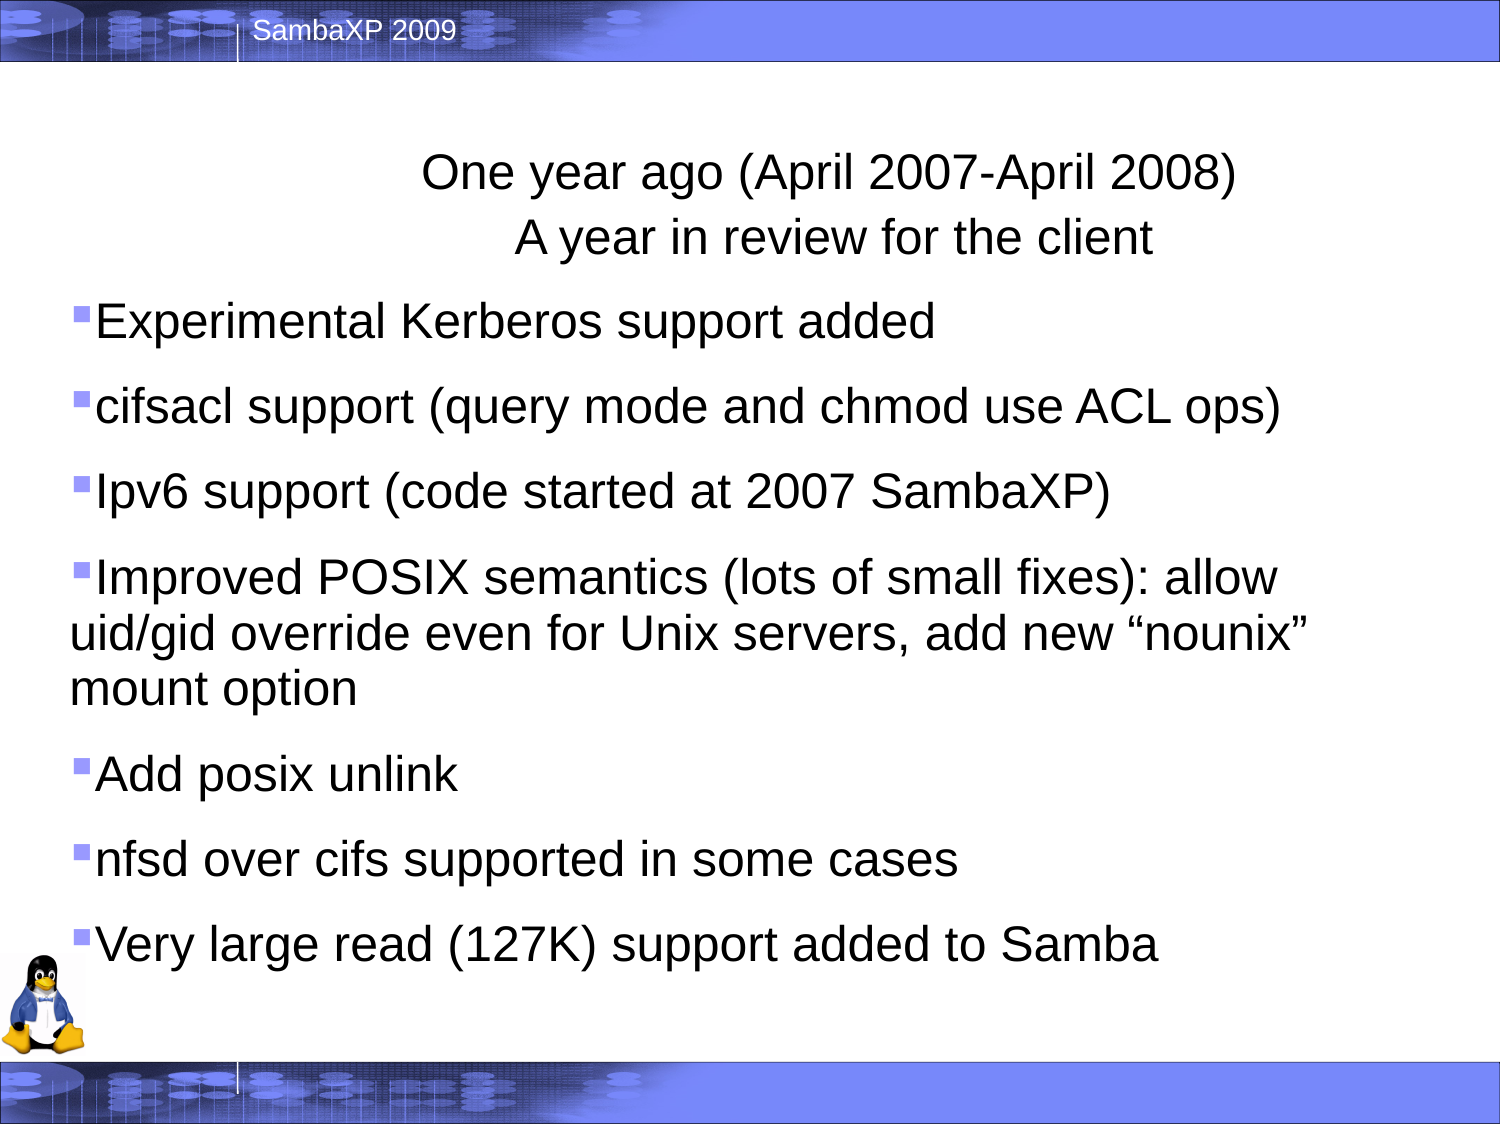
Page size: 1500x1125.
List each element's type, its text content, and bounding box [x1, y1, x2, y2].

picture [1, 1063, 1499, 1123]
picture [1, 1, 1499, 61]
list Experimental Kerberos support added cifsacl support (query mode and chmod use ACL ops) Ipv6 support (code started at 2007 SambaXP) Improved POSIX semantics (lots of small fixes): allow uid/gid override even for Unix servers, add new “nounix” mount option Add posix unlink nfsd over cifs supported in some cases Very large read (127K) support added to Samba [69, 293, 1432, 973]
title One year ago (April 2007-April 2008) A year in review for the client [69, 106, 1422, 265]
